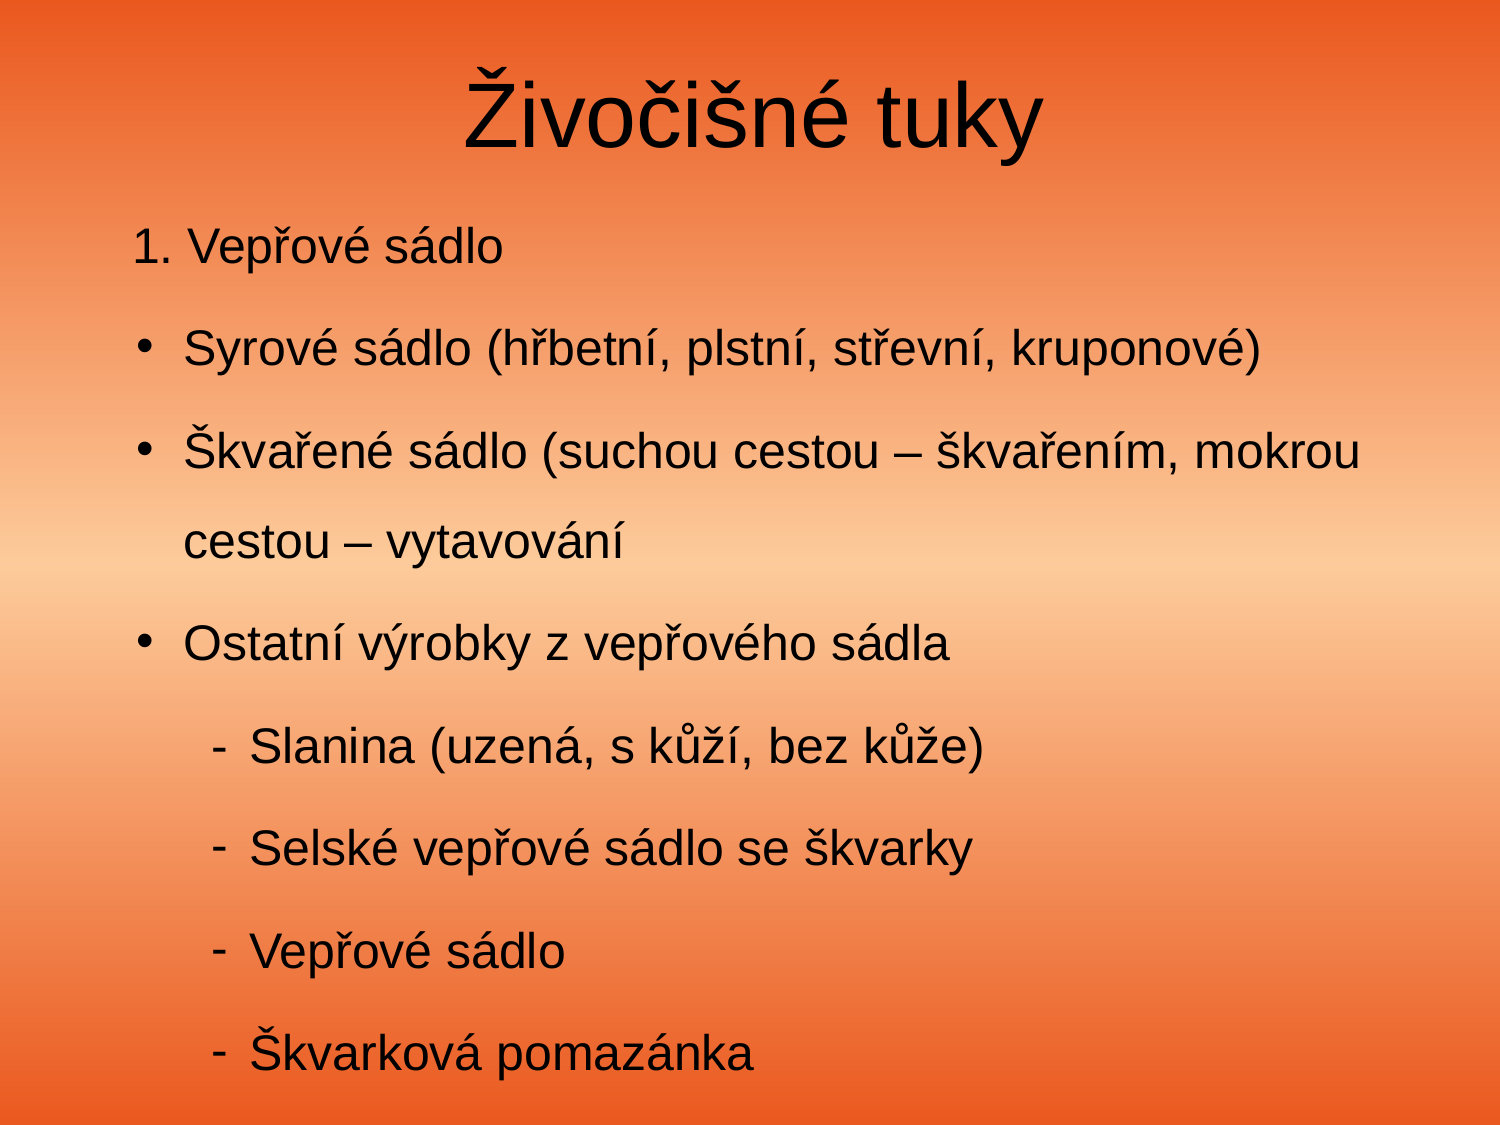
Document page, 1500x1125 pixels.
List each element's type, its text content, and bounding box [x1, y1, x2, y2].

list 1. Vepřové sádlo Syrové sádlo (hřbetní, plstní, střevní, kruponové) Škvařené sádlo (suchou cestou – škvařením, mokrou cestou – vytavování Ostatní výrobky z vepřového sádla - Slanina (uzená, s kůží, bez kůže) Selské vepřové sádlo se škvarky Vepřové sádlo Škvarková pomazánka [46, 175, 1388, 1125]
title Živočišné tuky [117, 46, 1393, 176]
